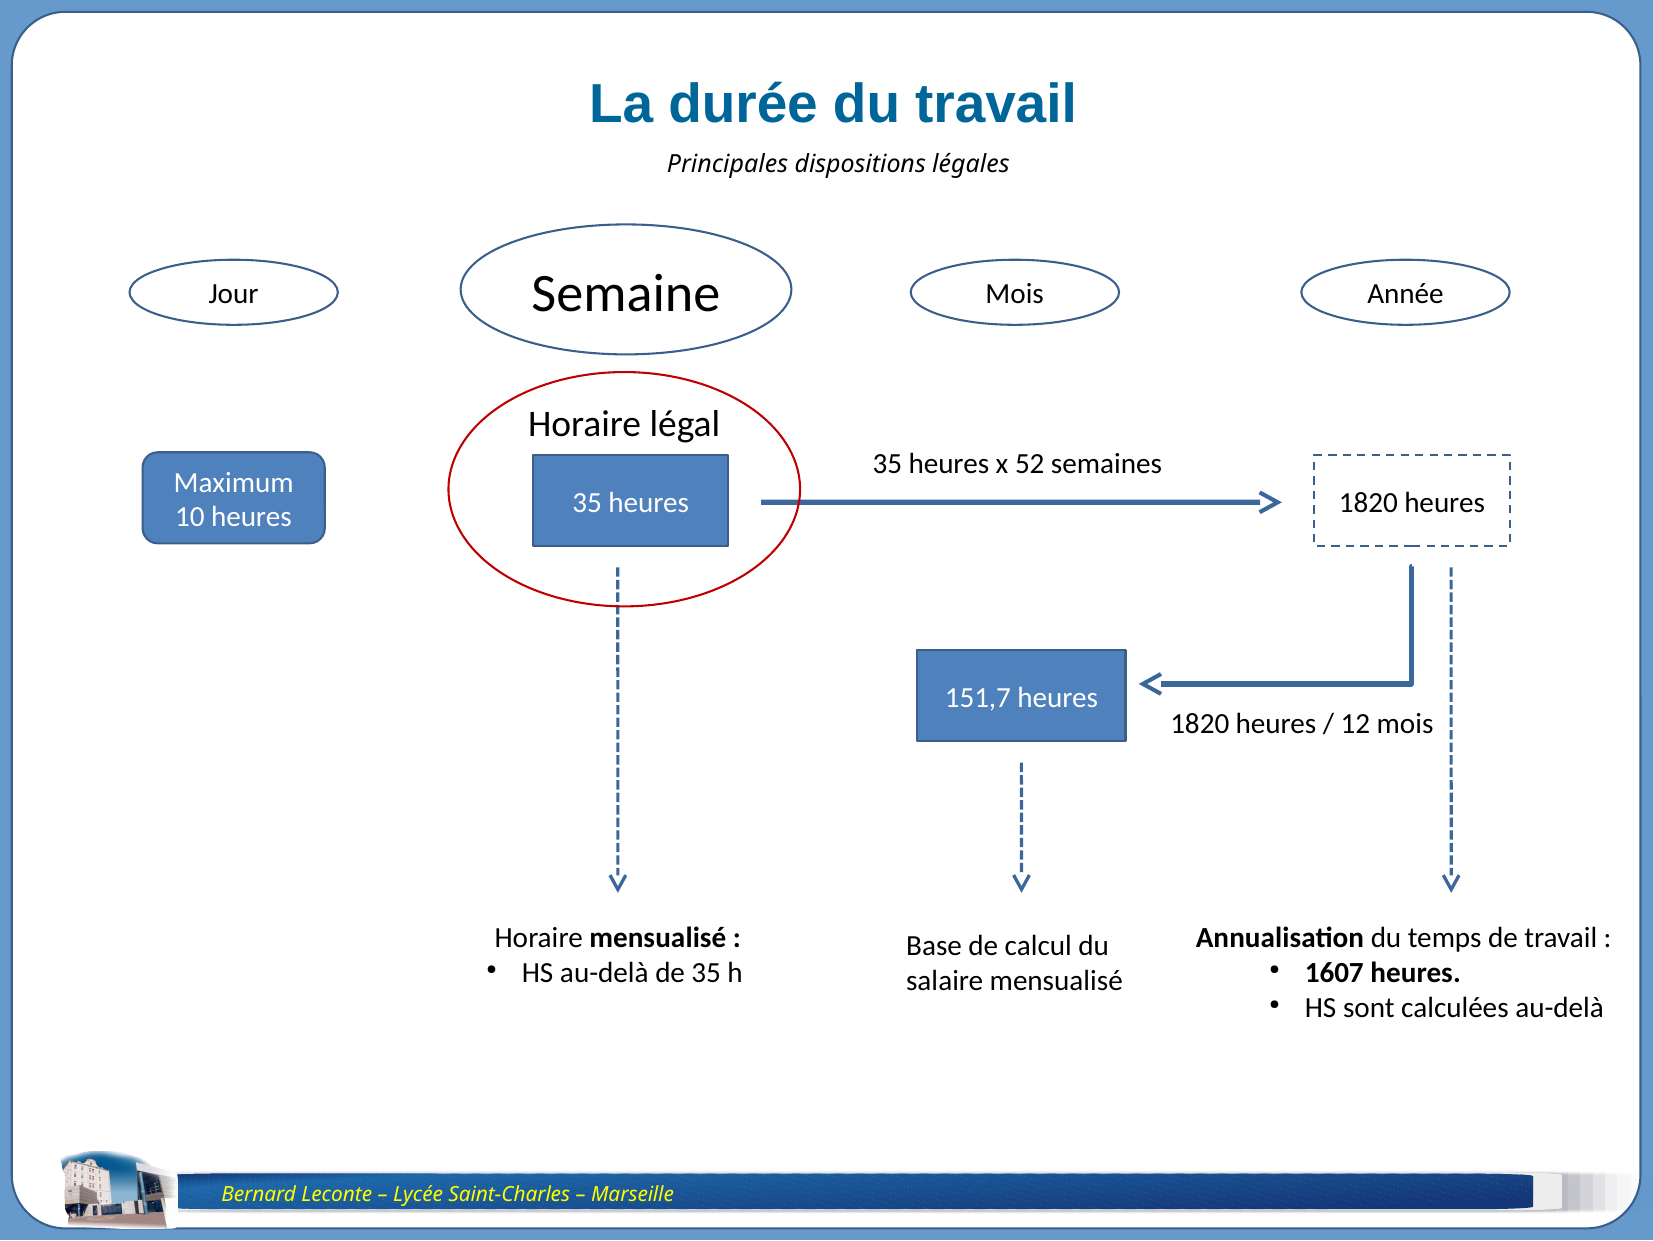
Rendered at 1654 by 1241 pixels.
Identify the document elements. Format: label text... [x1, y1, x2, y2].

text_box Base de calcul du salaire mensualisé [891, 918, 1165, 1004]
text_box La durée du travail [130, 65, 1537, 145]
text_box 1820 heures / 12 mois [1155, 697, 1449, 748]
text_box 1820 heures [1314, 455, 1510, 547]
text_box Horaire légal [448, 372, 801, 607]
text_box Jour [129, 259, 338, 325]
text_box Semaine [460, 224, 792, 355]
text_box 35 heures x 52 semaines [857, 437, 1178, 487]
text_box Mois [910, 259, 1120, 325]
text_box Année [1301, 259, 1510, 325]
text_box Principales dispositions légales [354, 138, 1323, 184]
text_box Maximum 10 heures [142, 452, 325, 544]
picture [59, 1151, 178, 1229]
text_box 151,7 heures [917, 650, 1126, 742]
text_box Annualisation du temps de travail : 1607 heures. HS sont calculées au-delà [1181, 910, 1630, 1031]
text_box Horaire mensualisé : HS au-delà de 35 h [448, 910, 788, 996]
